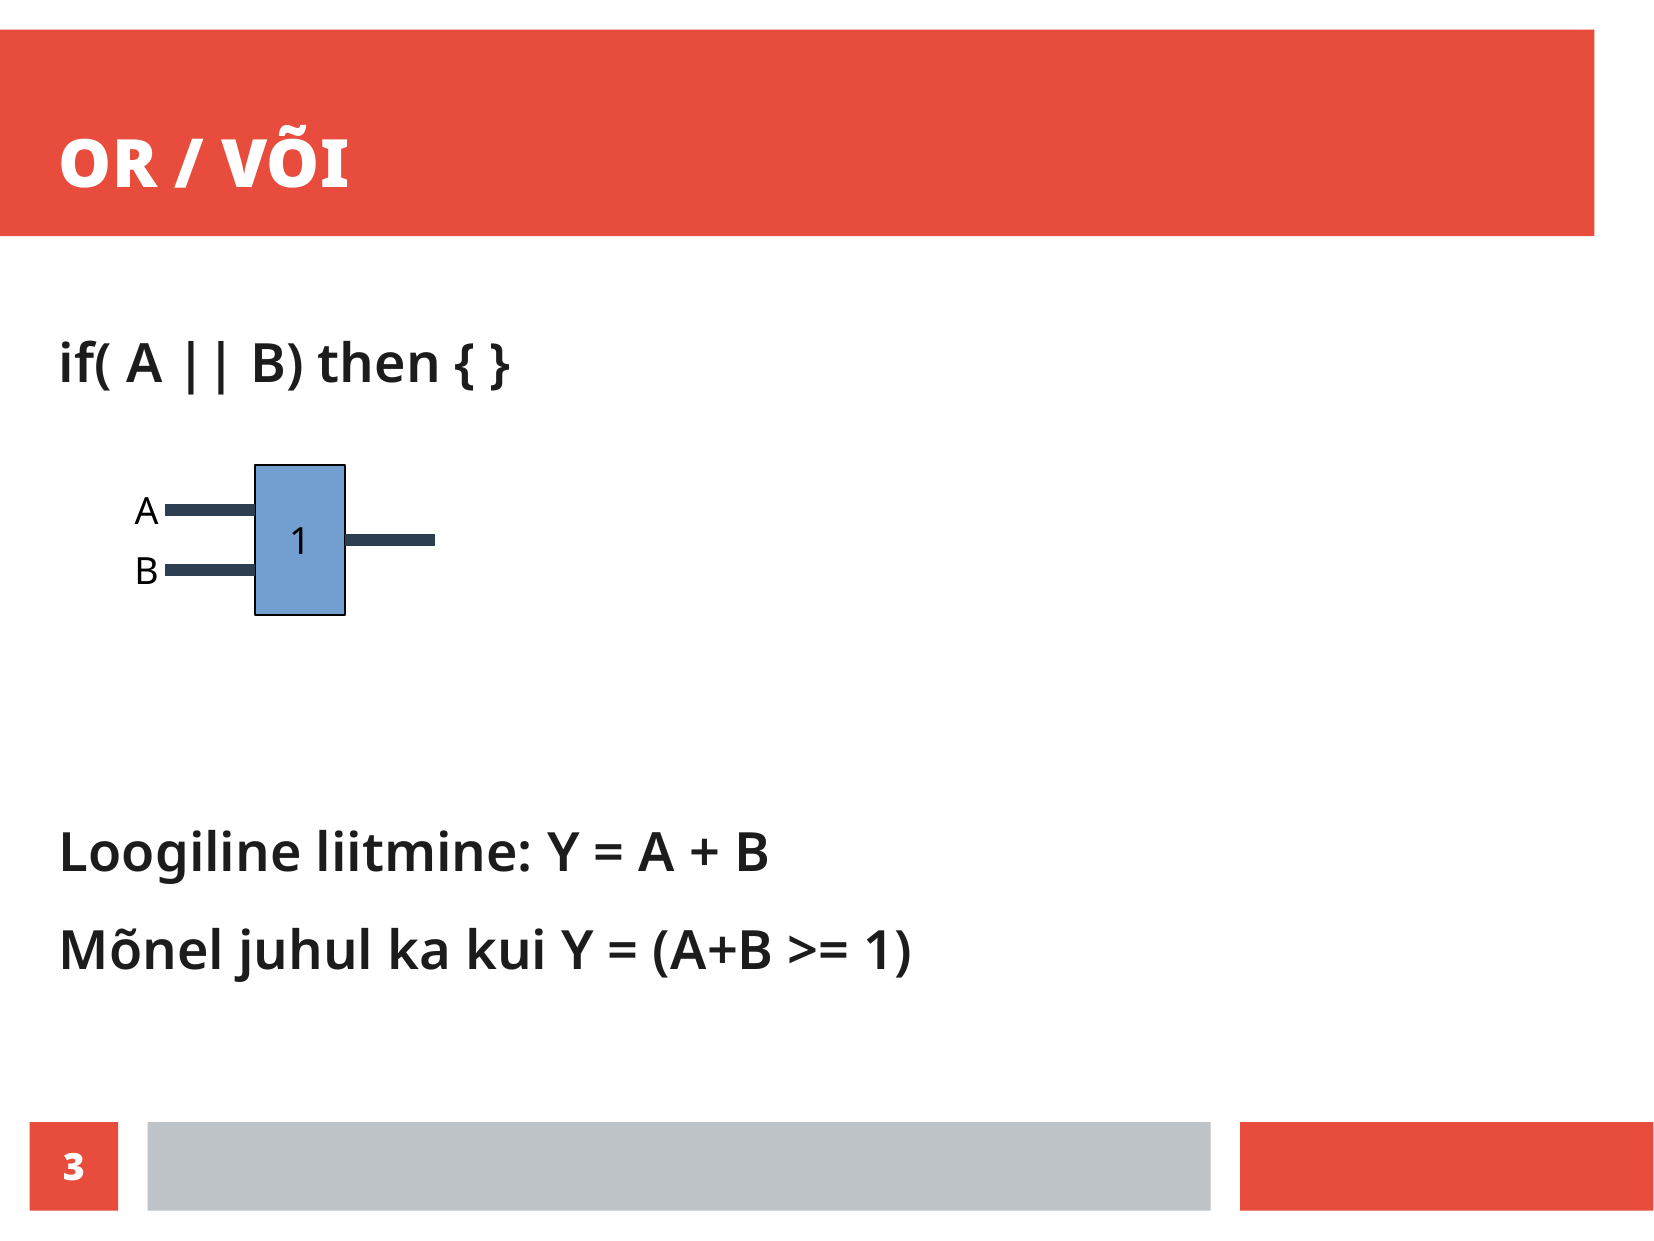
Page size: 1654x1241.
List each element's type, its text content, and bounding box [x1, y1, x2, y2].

title OR / VÕI [59, 59, 1595, 207]
list if( A || B) then { } Loogiline liitmine: Y = A + B Mõnel juhul ka kui Y = (A+B >= 1) [59, 324, 1565, 1093]
text_box 1 [255, 465, 346, 616]
